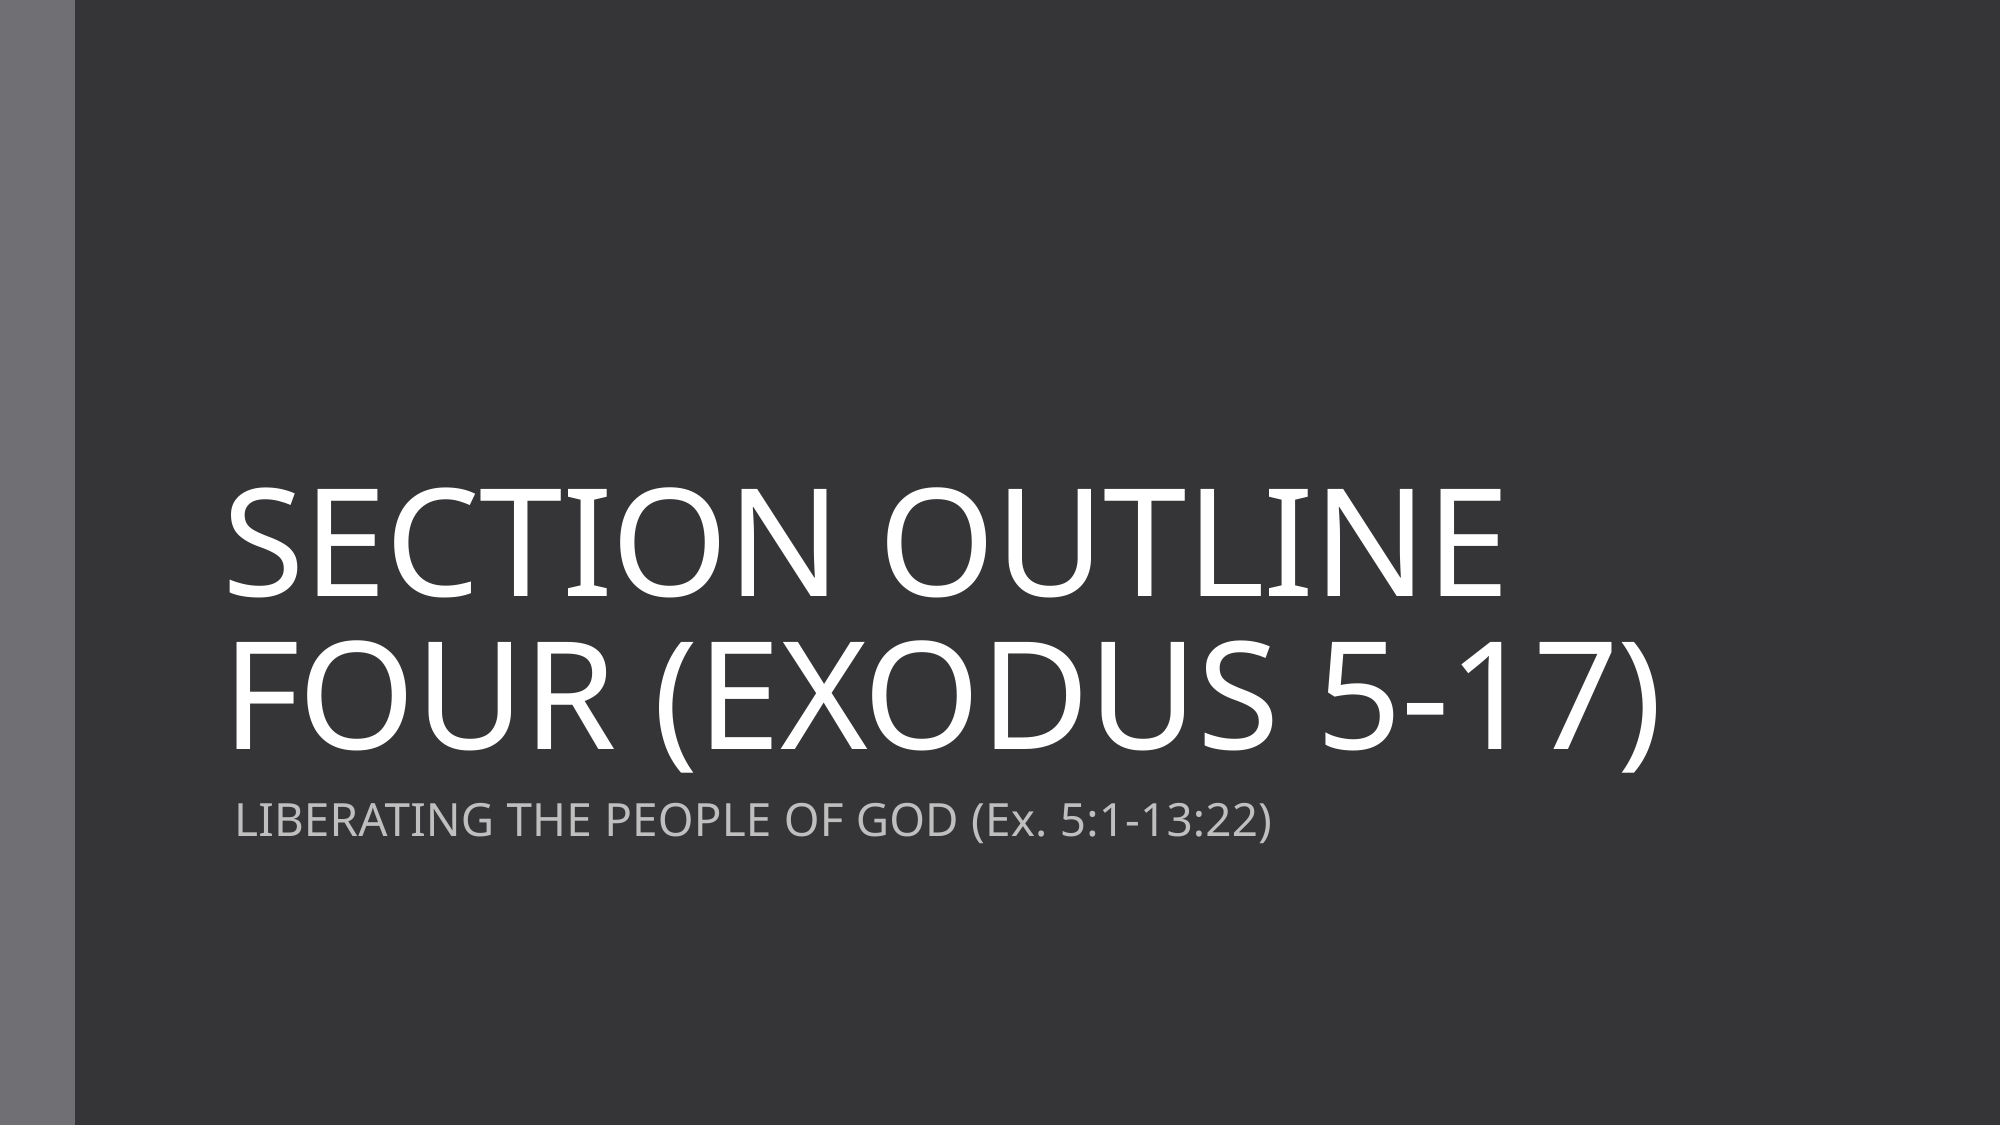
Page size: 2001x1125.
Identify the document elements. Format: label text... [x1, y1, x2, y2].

subtitle LIBERATING THE PEOPLE OF GOD (Ex. 5:1-13:22) [206, 787, 1752, 1066]
title SECTION OUTLINE FOUR (EXODUS 5-17) [206, 124, 1752, 787]
